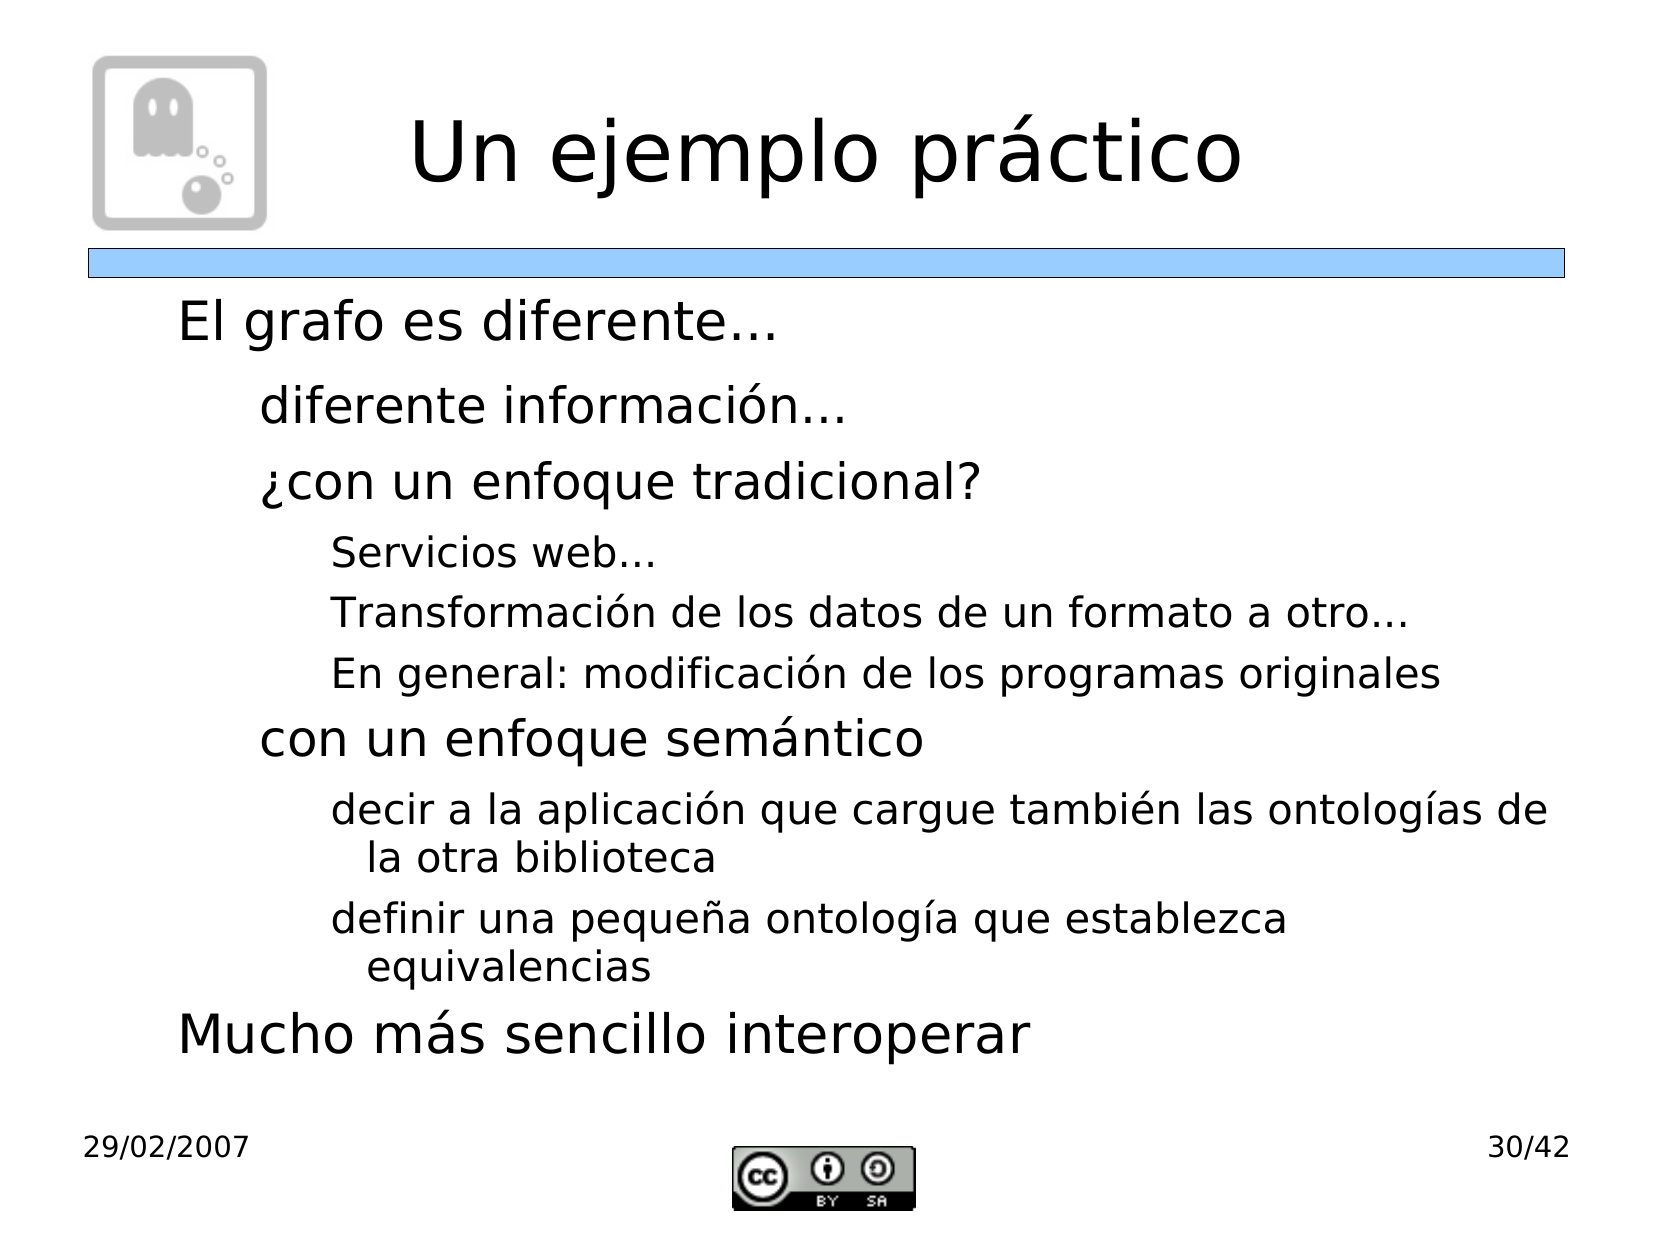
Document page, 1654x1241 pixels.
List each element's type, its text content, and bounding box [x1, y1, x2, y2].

title Un ejemplo práctico [82, 56, 1571, 250]
list El grafo es diferente... diferente información... ¿con un enfoque tradicional? Servicios web... Transformación de los datos de un formato a otro... En general: modificación de los programas originales con un enfoque semántico decir a la aplicación que cargue también las ontologías de la otra biblioteca definir una pequeña ontología que establezca equivalencias Mucho más sencillo interoperar [82, 290, 1571, 1094]
picture [732, 1146, 916, 1211]
